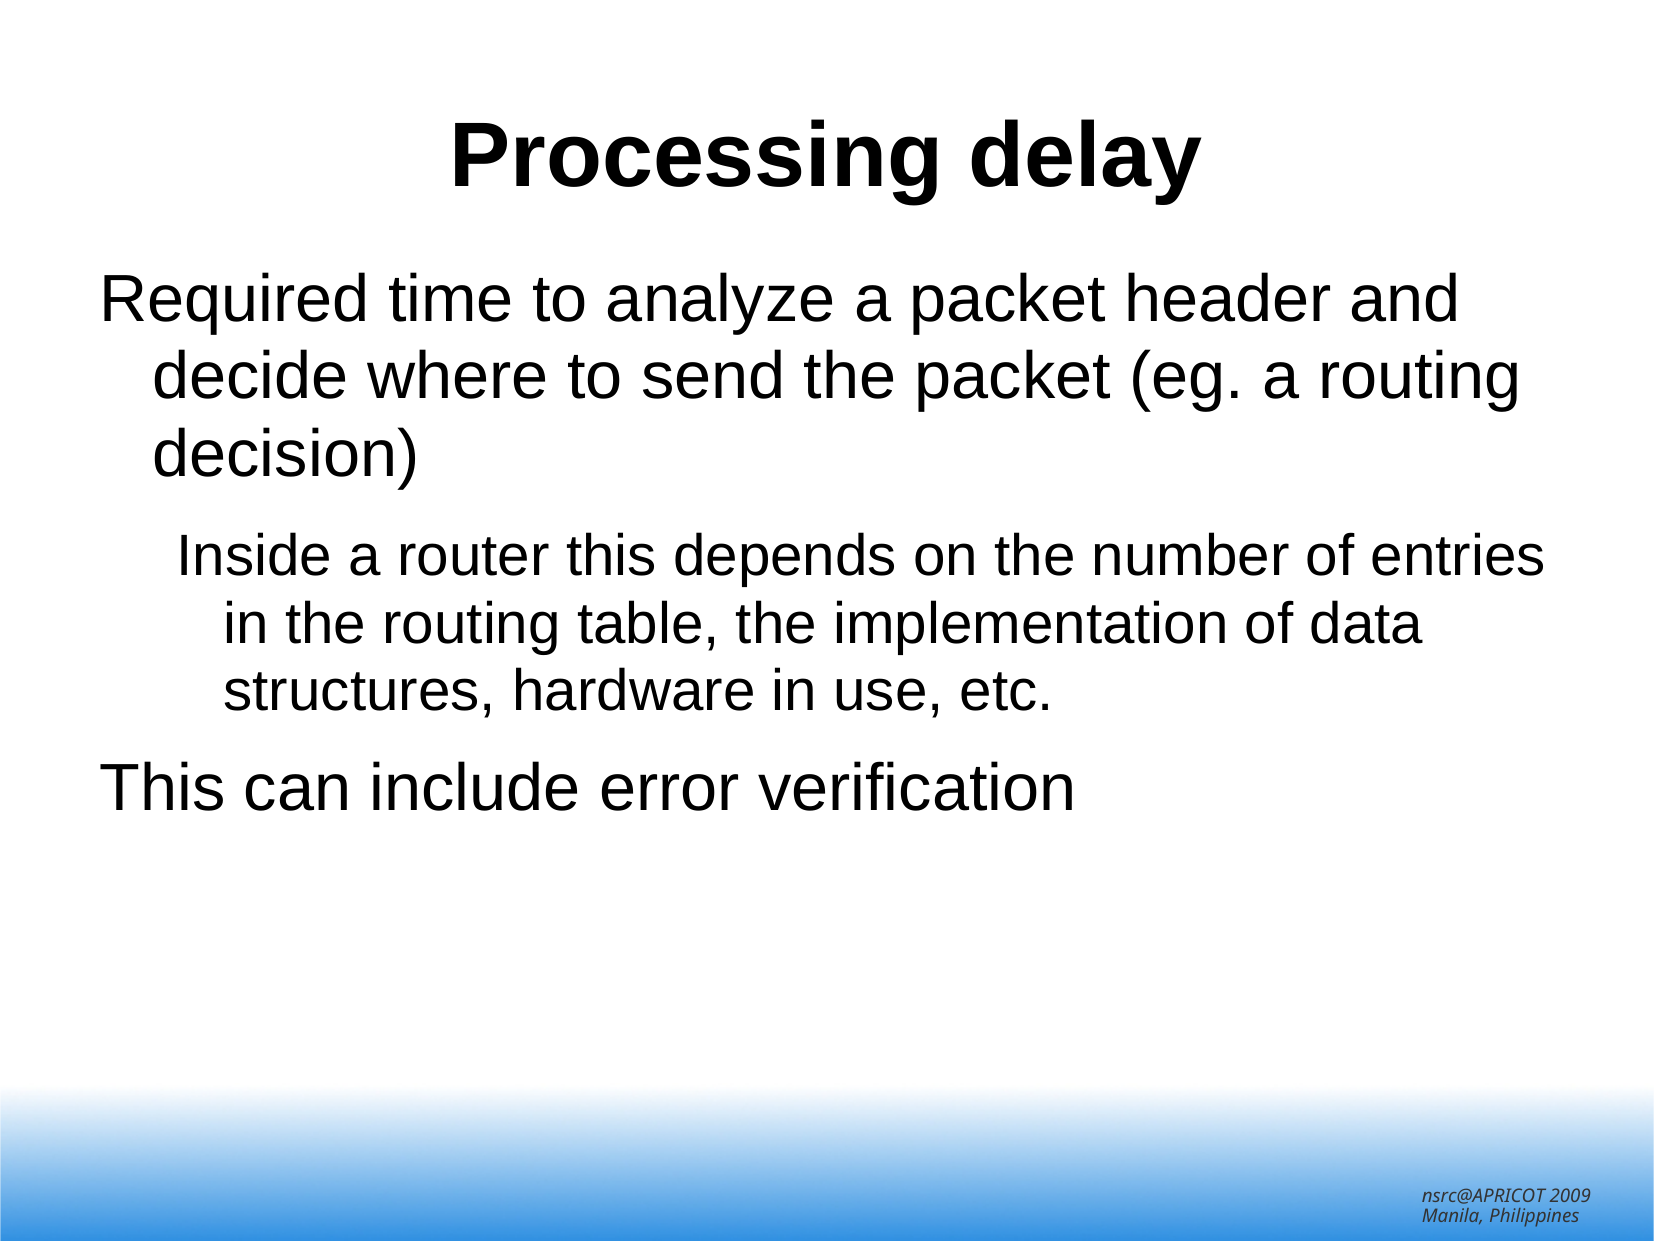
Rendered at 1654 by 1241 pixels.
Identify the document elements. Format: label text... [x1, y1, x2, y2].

list Required time to analyze a packet header and decide where to send the packet (eg. a routing decision) Inside a router this depends on the number of entries in the routing table, the implementation of data structures, hardware in use, etc. This can include error verification [82, 257, 1571, 1033]
title Processing delay [82, 49, 1571, 257]
picture [0, 1083, 1654, 1241]
